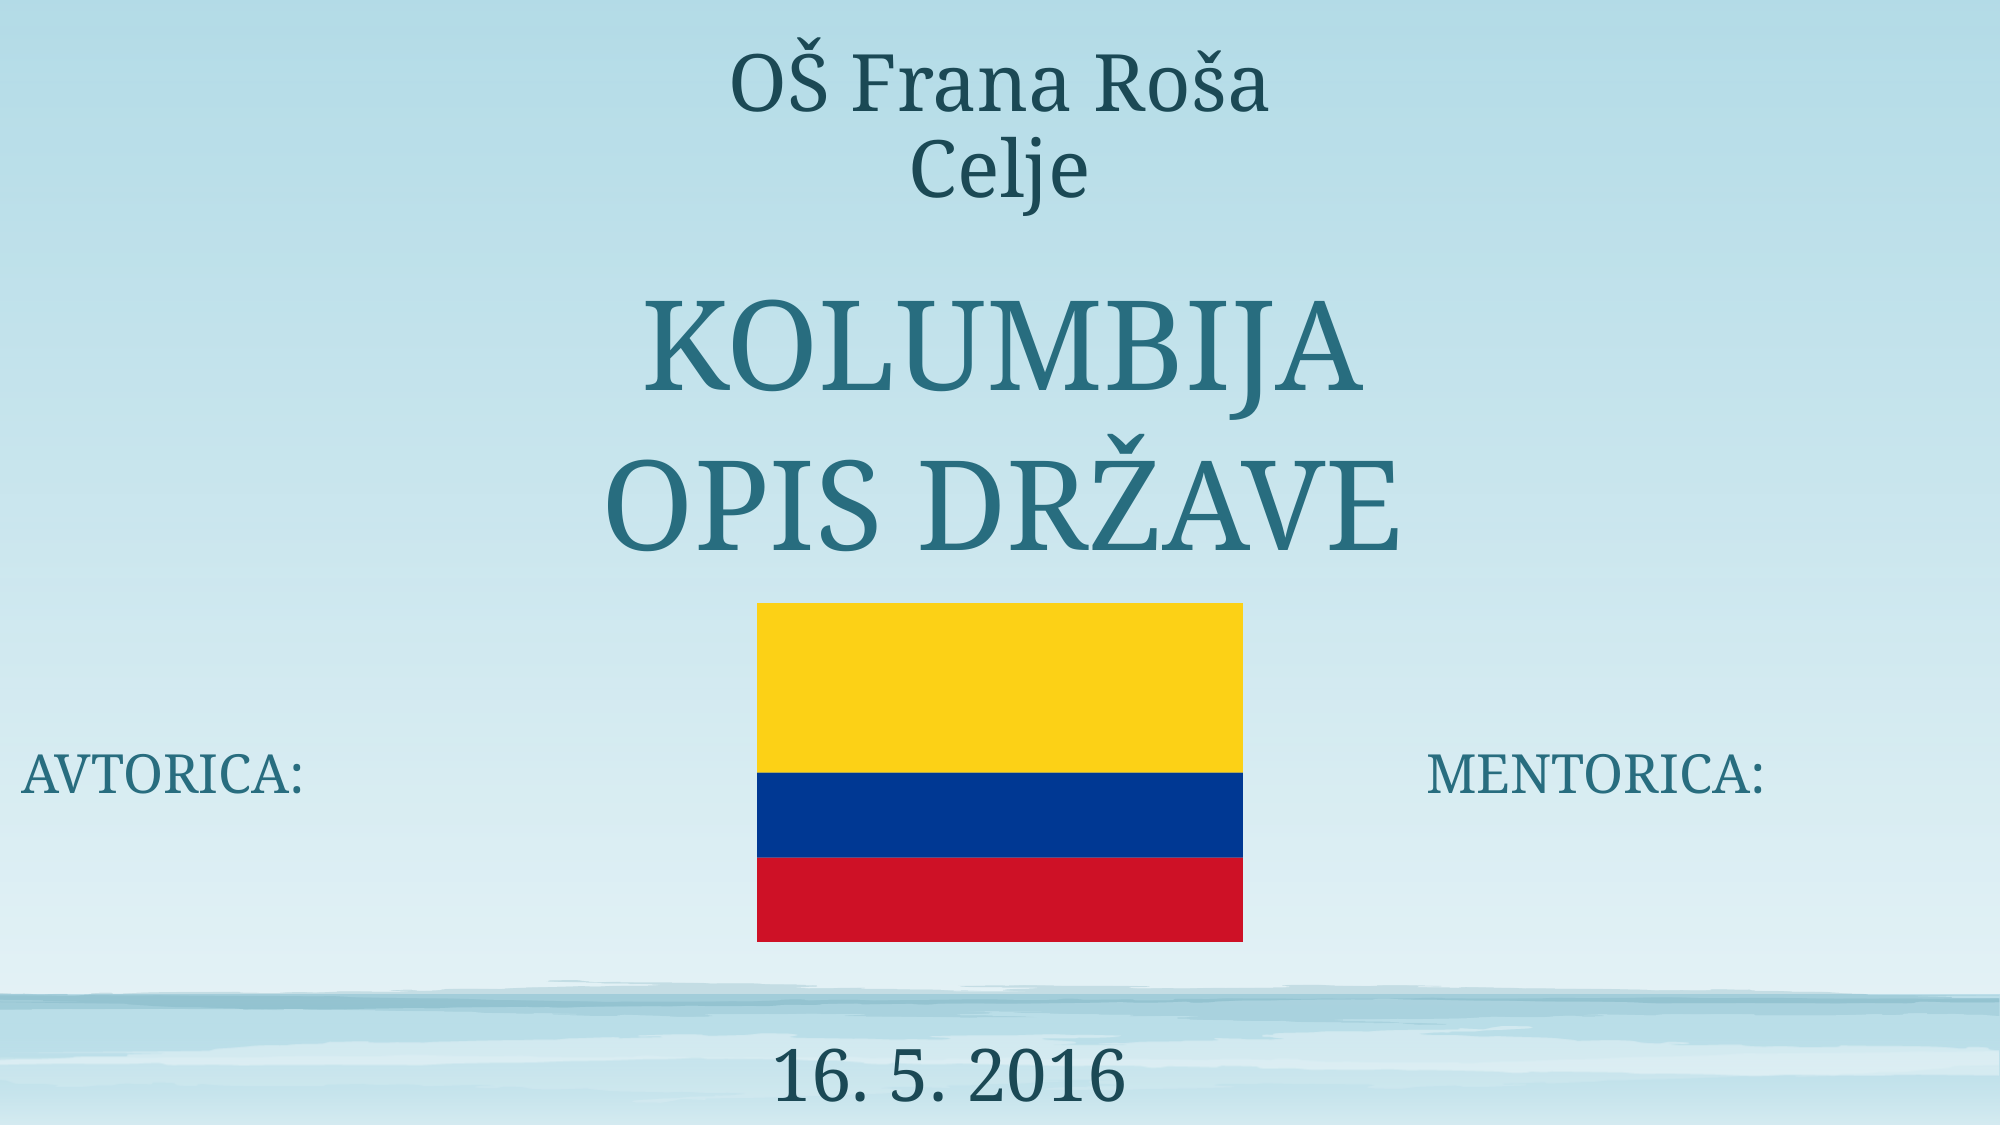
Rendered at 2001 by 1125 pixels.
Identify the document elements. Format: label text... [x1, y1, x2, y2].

picture [757, 603, 1243, 942]
list KOLUMBIJA OPIS DRŽAVE AVTORICA: MENTORICA: 16. 5. 2016 [0, 258, 2000, 1125]
title OŠ Frana Roša Celje [219, 0, 1780, 222]
